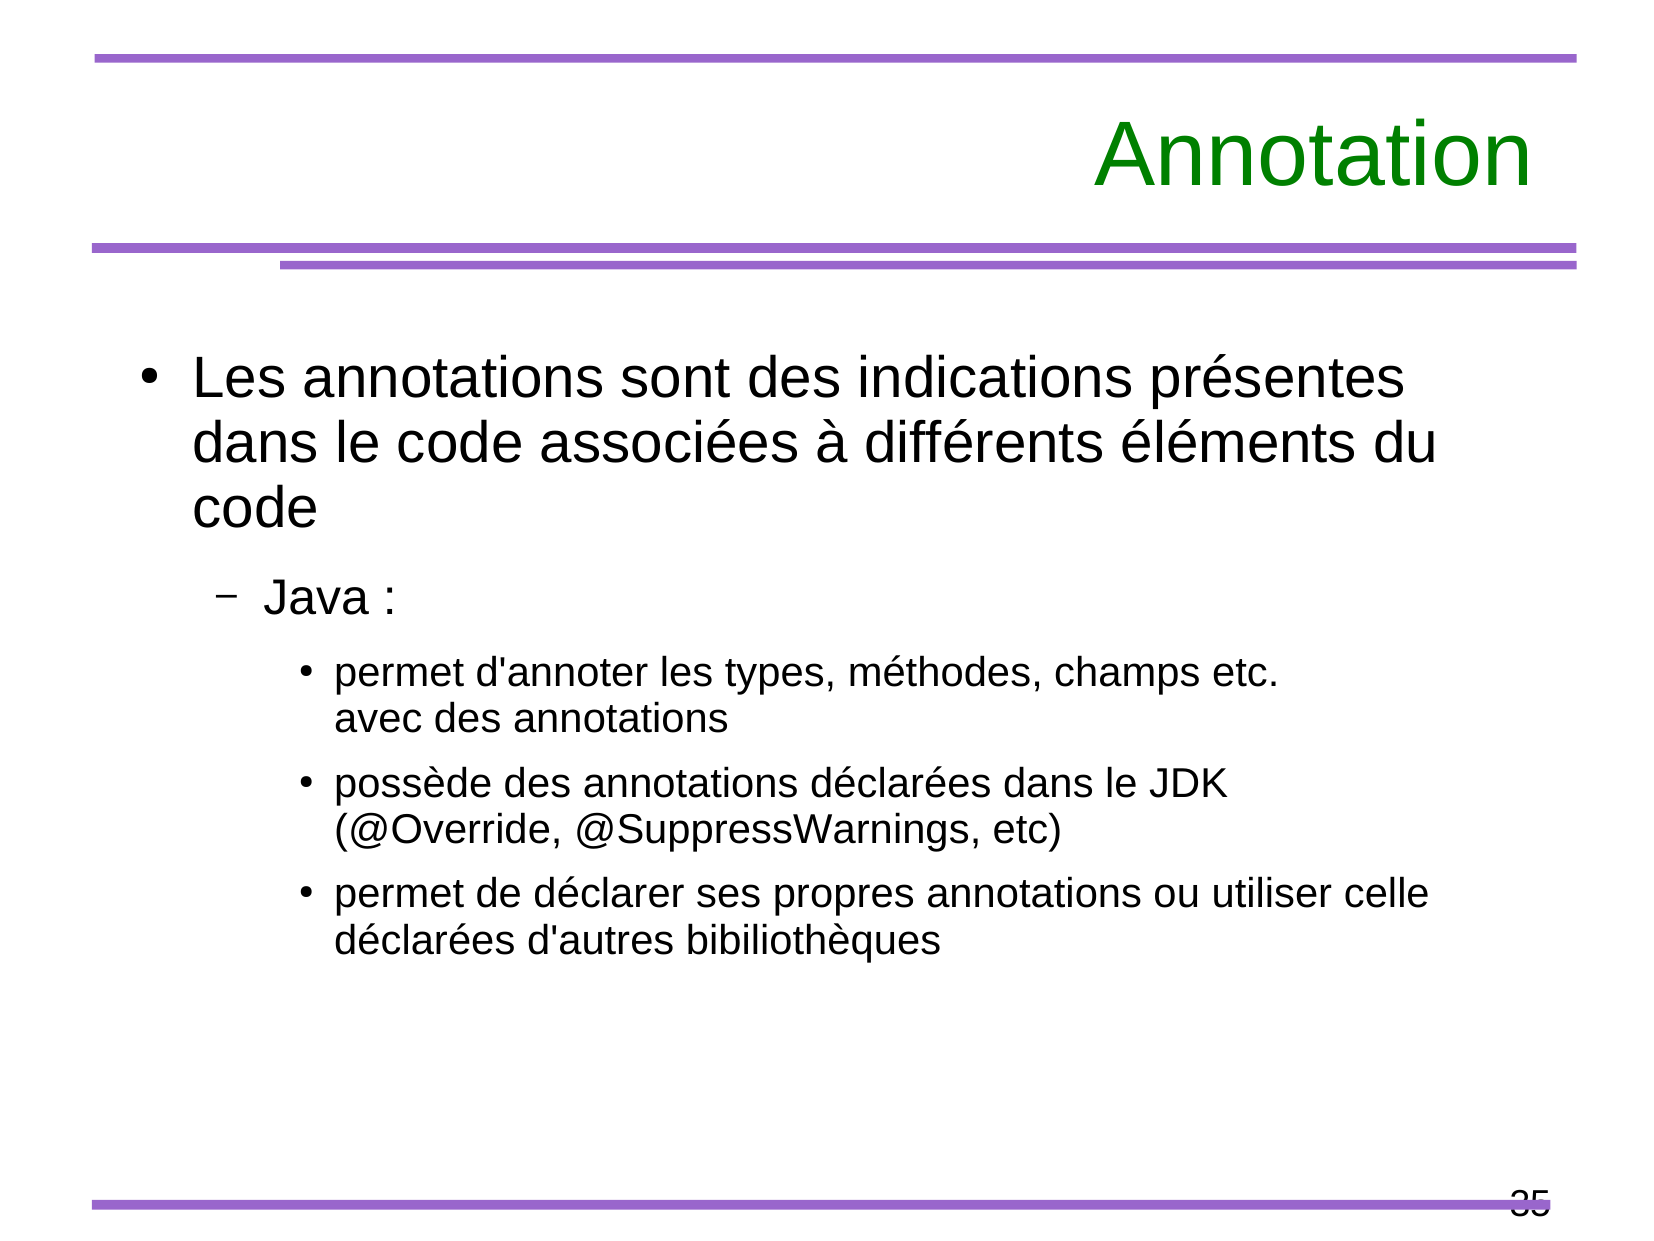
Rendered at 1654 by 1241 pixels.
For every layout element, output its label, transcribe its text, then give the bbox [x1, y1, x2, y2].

title Annotation [121, 49, 1534, 257]
list Les annotations sont des indications présentes dans le code associées à différents éléments du code Java : permet d'annoter les types, méthodes, champs etc. avec des annotations possède des annotations déclarées dans le JDK (@Override, @SuppressWarnings, etc) permet de déclarer ses propres annotations ou utiliser celle déclarées d'autres bibiliothèques [121, 344, 1534, 1127]
